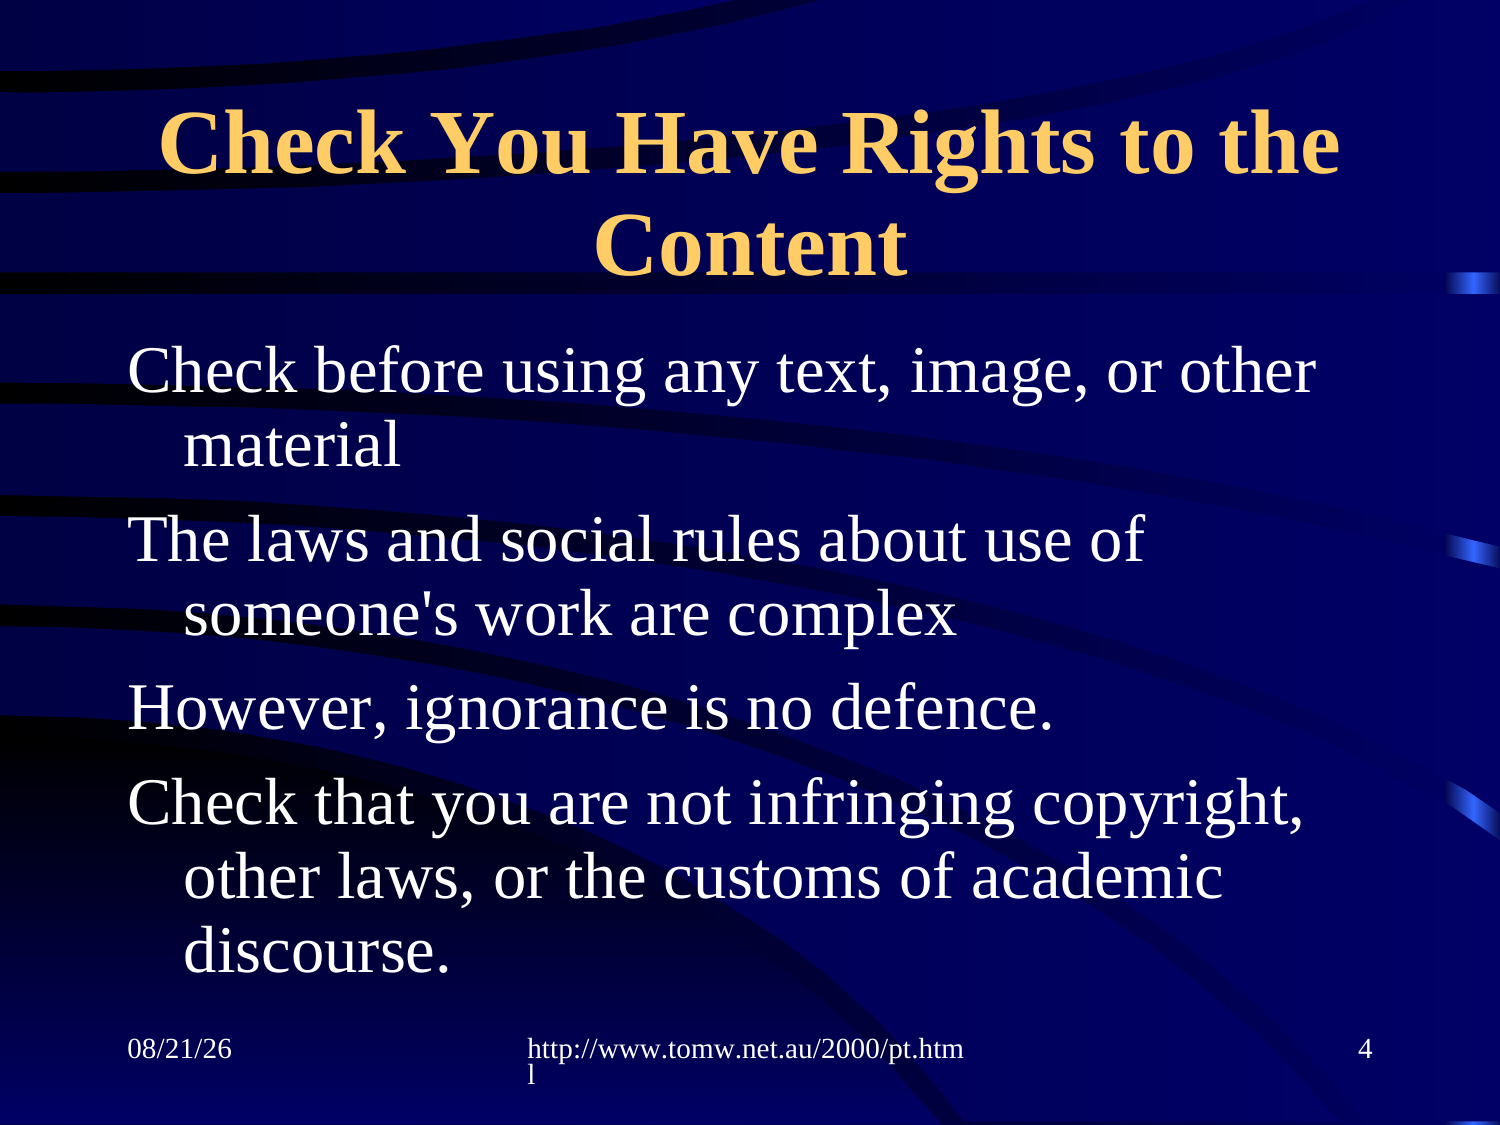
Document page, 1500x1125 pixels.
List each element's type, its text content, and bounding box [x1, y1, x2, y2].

list Check before using any text, image, or other material The laws and social rules about use of someone's work are complex However, ignorance is no defence. Check that you are not infringing copyright, other laws, or the customs of academic discourse. [112, 324, 1388, 1043]
title Check You Have Rights to the Content [112, 76, 1388, 312]
